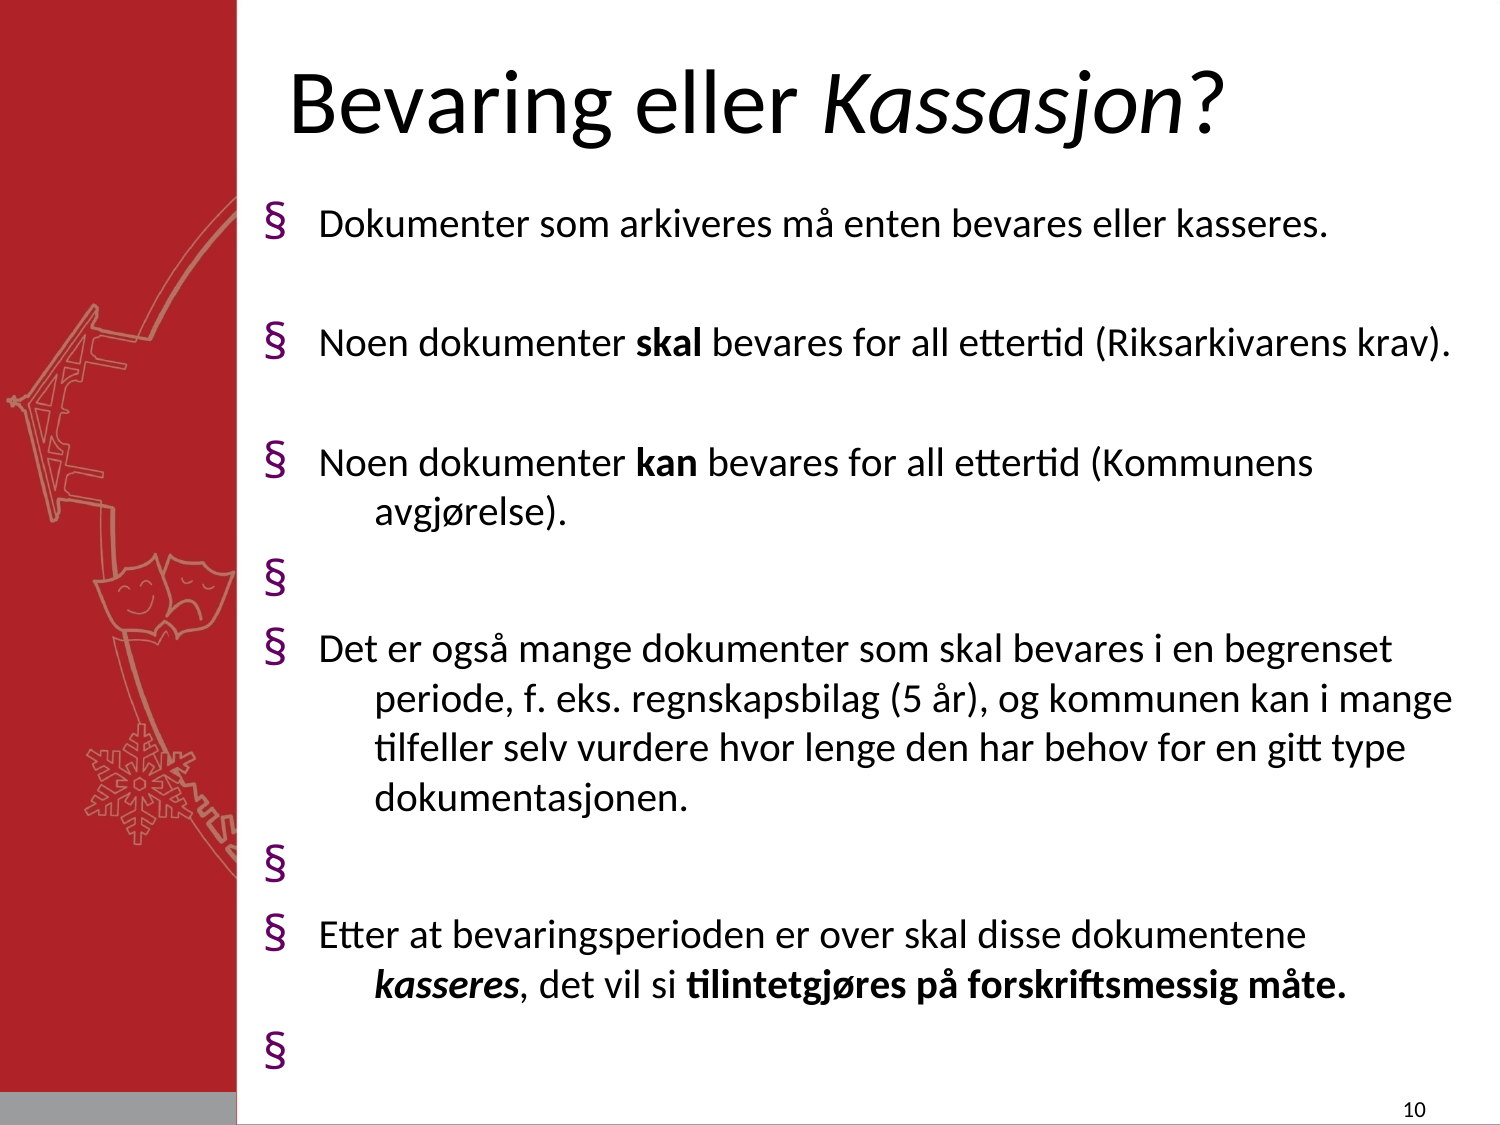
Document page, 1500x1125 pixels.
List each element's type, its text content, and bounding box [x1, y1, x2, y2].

text_box [1387, 1086, 1489, 1120]
title Bevaring eller Kassasjon? [288, 29, 1477, 160]
list Dokumenter som arkiveres må enten bevares eller kasseres. Noen dokumenter skal bevares for all ettertid (Riksarkivarens krav). Noen dokumenter kan bevares for all ettertid (Kommunens avgjørelse). Det er også mange dokumenter som skal bevares i en begrenset periode, f. eks. regnskapsbilag (5 år), og kommunen kan i mange tilfeller selv vurdere hvor lenge den har behov for en gitt type dokumentasjonen. Etter at bevaringsperioden er over skal disse dokumentene kasseres, det vil si tilintetgjøres på forskriftsmessig måte. [247, 188, 1477, 1070]
